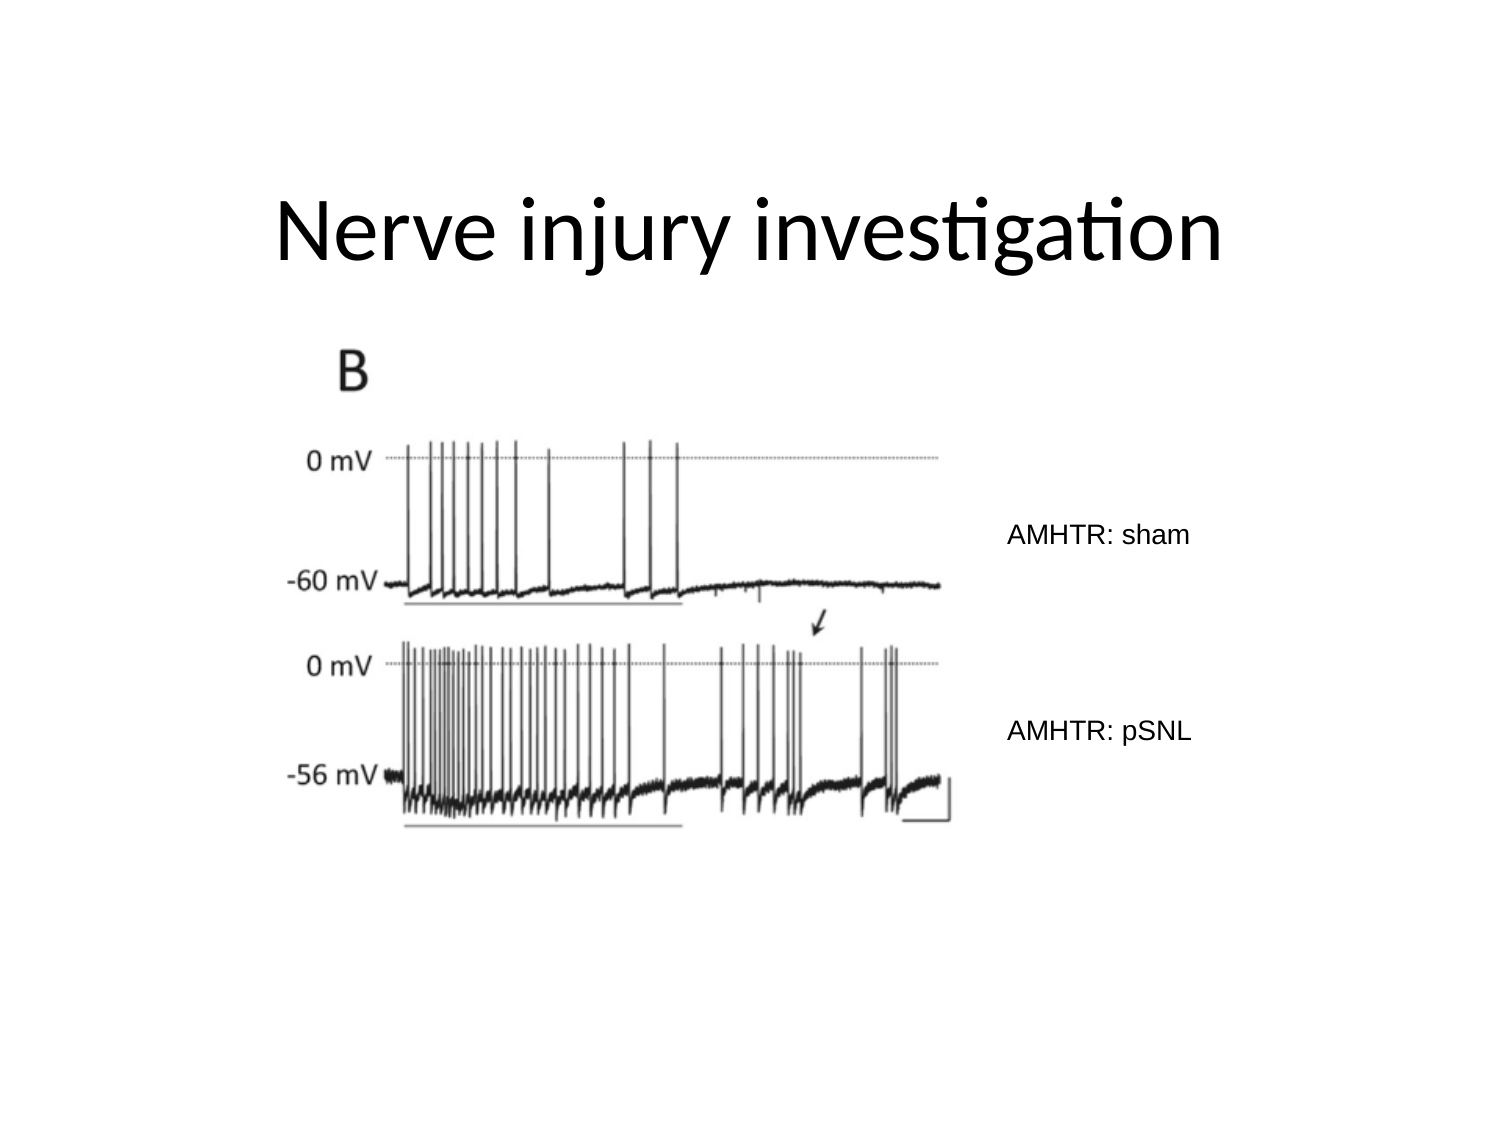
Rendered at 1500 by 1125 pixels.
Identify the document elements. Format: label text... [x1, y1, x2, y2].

text_box AMHTR: pSNL [992, 704, 1211, 754]
title Nerve injury investigation [103, 141, 1397, 306]
picture [272, 341, 970, 852]
text_box AMHTR: sham [992, 508, 1209, 559]
